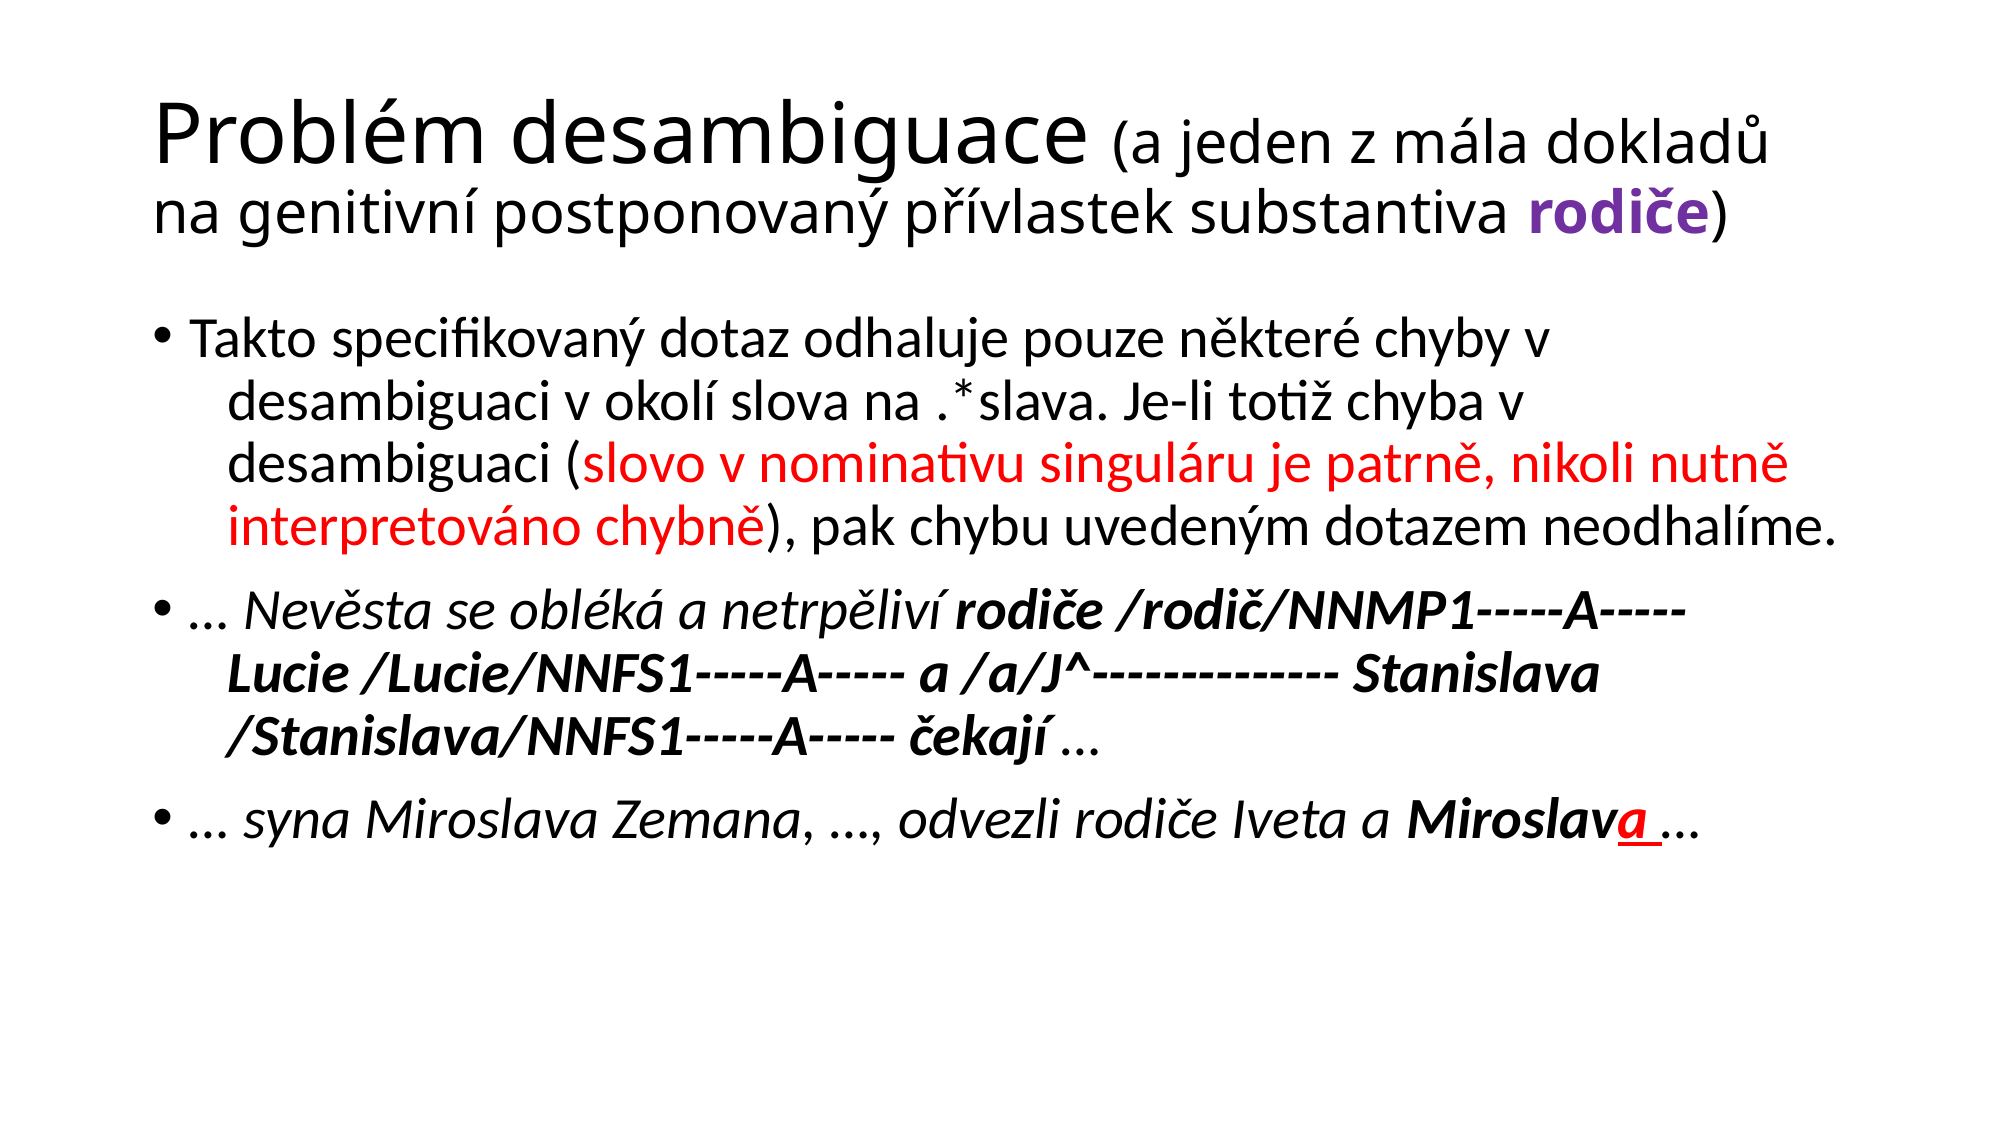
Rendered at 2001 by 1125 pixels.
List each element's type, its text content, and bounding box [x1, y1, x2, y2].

list Takto specifikovaný dotaz odhaluje pouze některé chyby v desambiguaci v okolí slova na .*slava. Je-li totiž chyba v desambiguaci (slovo v nominativu singuláru je patrně, nikoli nutně interpretováno chybně), pak chybu uvedeným dotazem neodhalíme. … Nevěsta se obléká a netrpěliví rodiče /rodič/NNMP1-----A----- Lucie /Lucie/NNFS1-----A----- a /a/J^-------------- Stanislava /Stanislava/NNFS1-----A----- čekají … … syna Miroslava Zemana, …, odvezli rodiče Iveta a Miroslava … [137, 299, 1863, 1014]
title Problém desambiguace (a jeden z mála dokladů na genitivní postponovaný přívlastek substantiva rodiče) [137, 59, 1863, 278]
